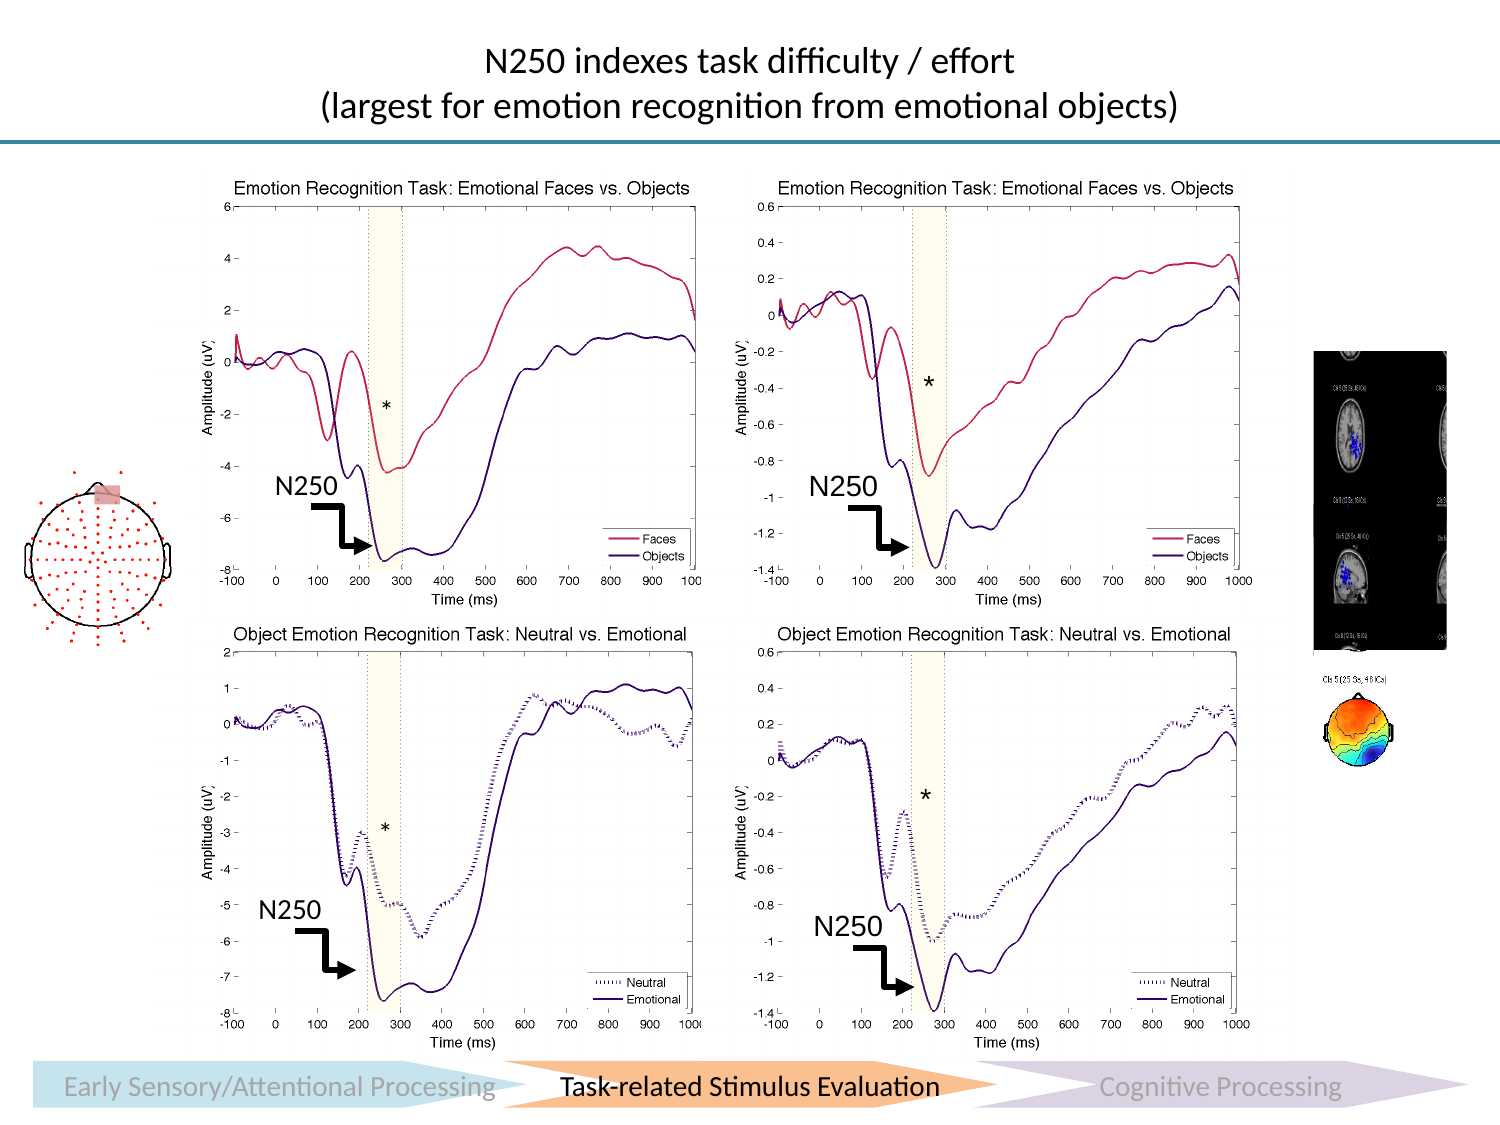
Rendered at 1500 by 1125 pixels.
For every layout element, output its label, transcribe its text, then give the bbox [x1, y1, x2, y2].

text_box N250 [260, 458, 353, 509]
text_box N250 [798, 899, 899, 950]
picture [0, 172, 1295, 1061]
text_box Cognitive Processing [973, 1060, 1469, 1108]
picture [1313, 351, 1450, 773]
title N250 indexes task difficulty / effort (largest for emotion recognition from emotional objects) [75, 28, 1425, 142]
text_box [94, 485, 121, 505]
text_box * [905, 772, 947, 823]
text_box * [363, 806, 408, 857]
text_box * [908, 359, 950, 410]
text_box N250 [793, 460, 894, 510]
text_box N250 [243, 882, 337, 933]
text_box Task-related Stimulus Evaluation [502, 1060, 998, 1108]
text_box Early Sensory/Attentional Processing [33, 1060, 527, 1108]
text_box * [364, 385, 409, 435]
